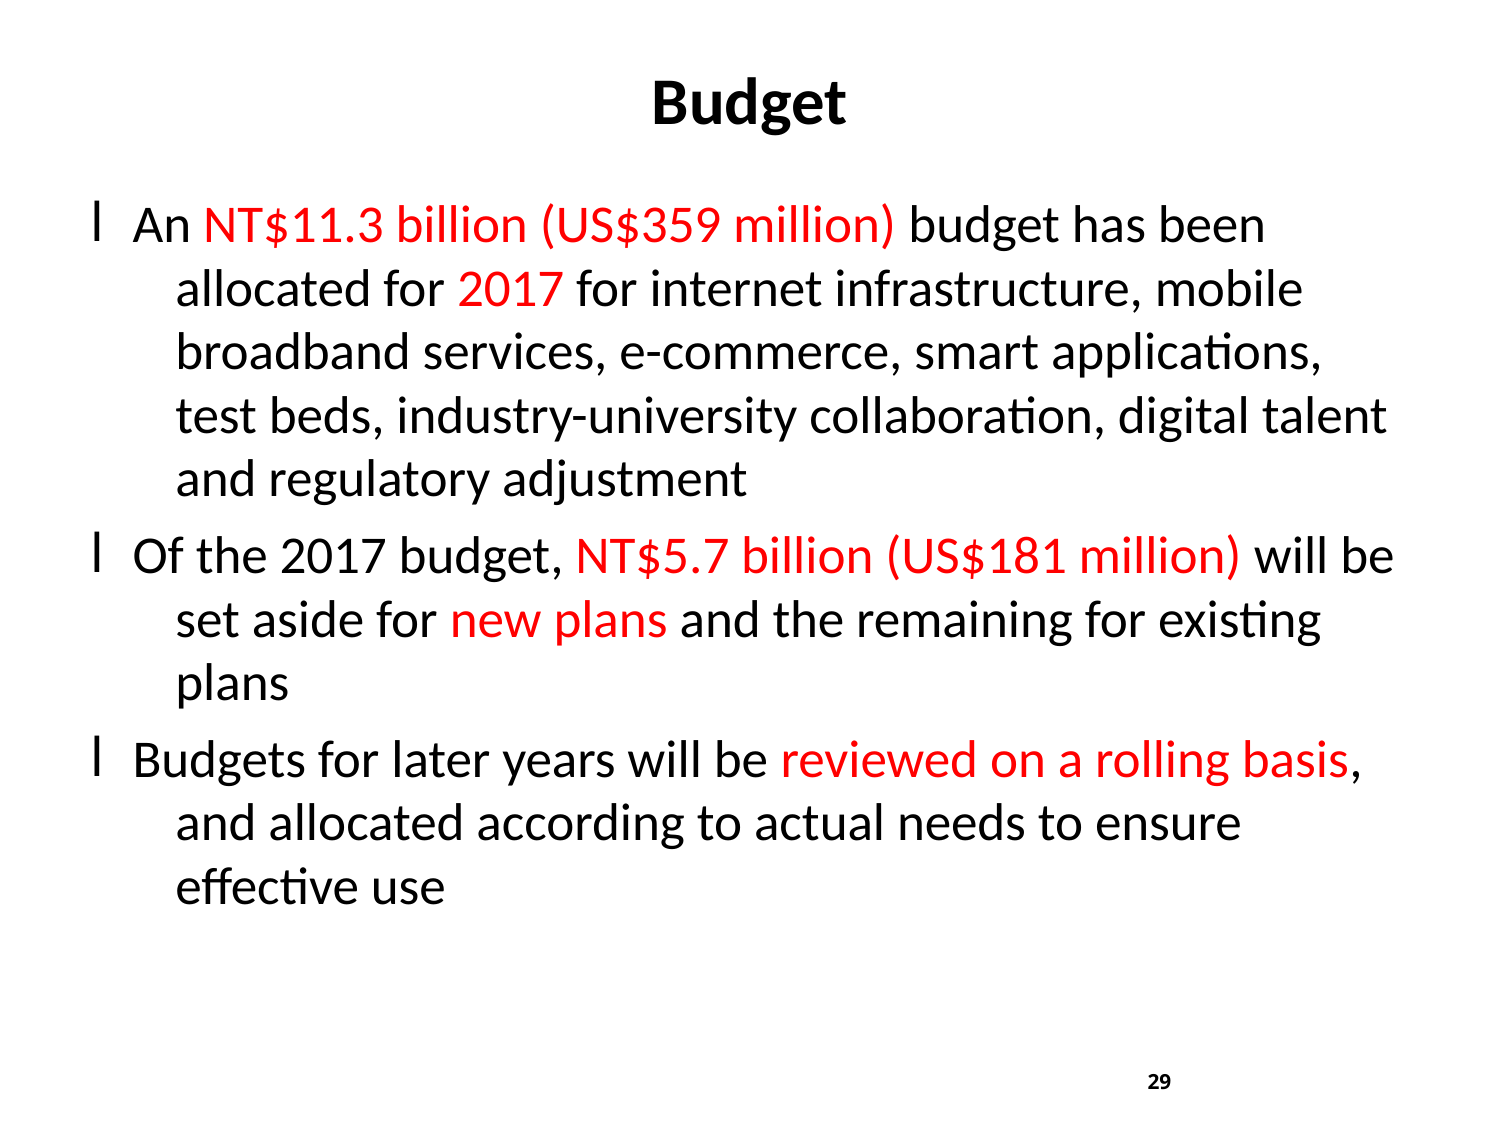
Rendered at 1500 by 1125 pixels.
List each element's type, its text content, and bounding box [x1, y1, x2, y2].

list An NT$11.3 billion (US$359 million) budget has been allocated for 2017 for internet infrastructure, mobile broadband services, e-commerce, smart applications, test beds, industry-university collaboration, digital talent and regulatory adjustment Of the 2017 budget, NT$5.7 billion (US$181 million) will be set aside for new plans and the remaining for existing plans Budgets for later years will be reviewed on a rolling basis, and allocated according to actual needs to ensure effective use [75, 182, 1426, 925]
text_box 29 [1132, 1052, 1483, 1113]
title Budget [75, 10, 1426, 182]
